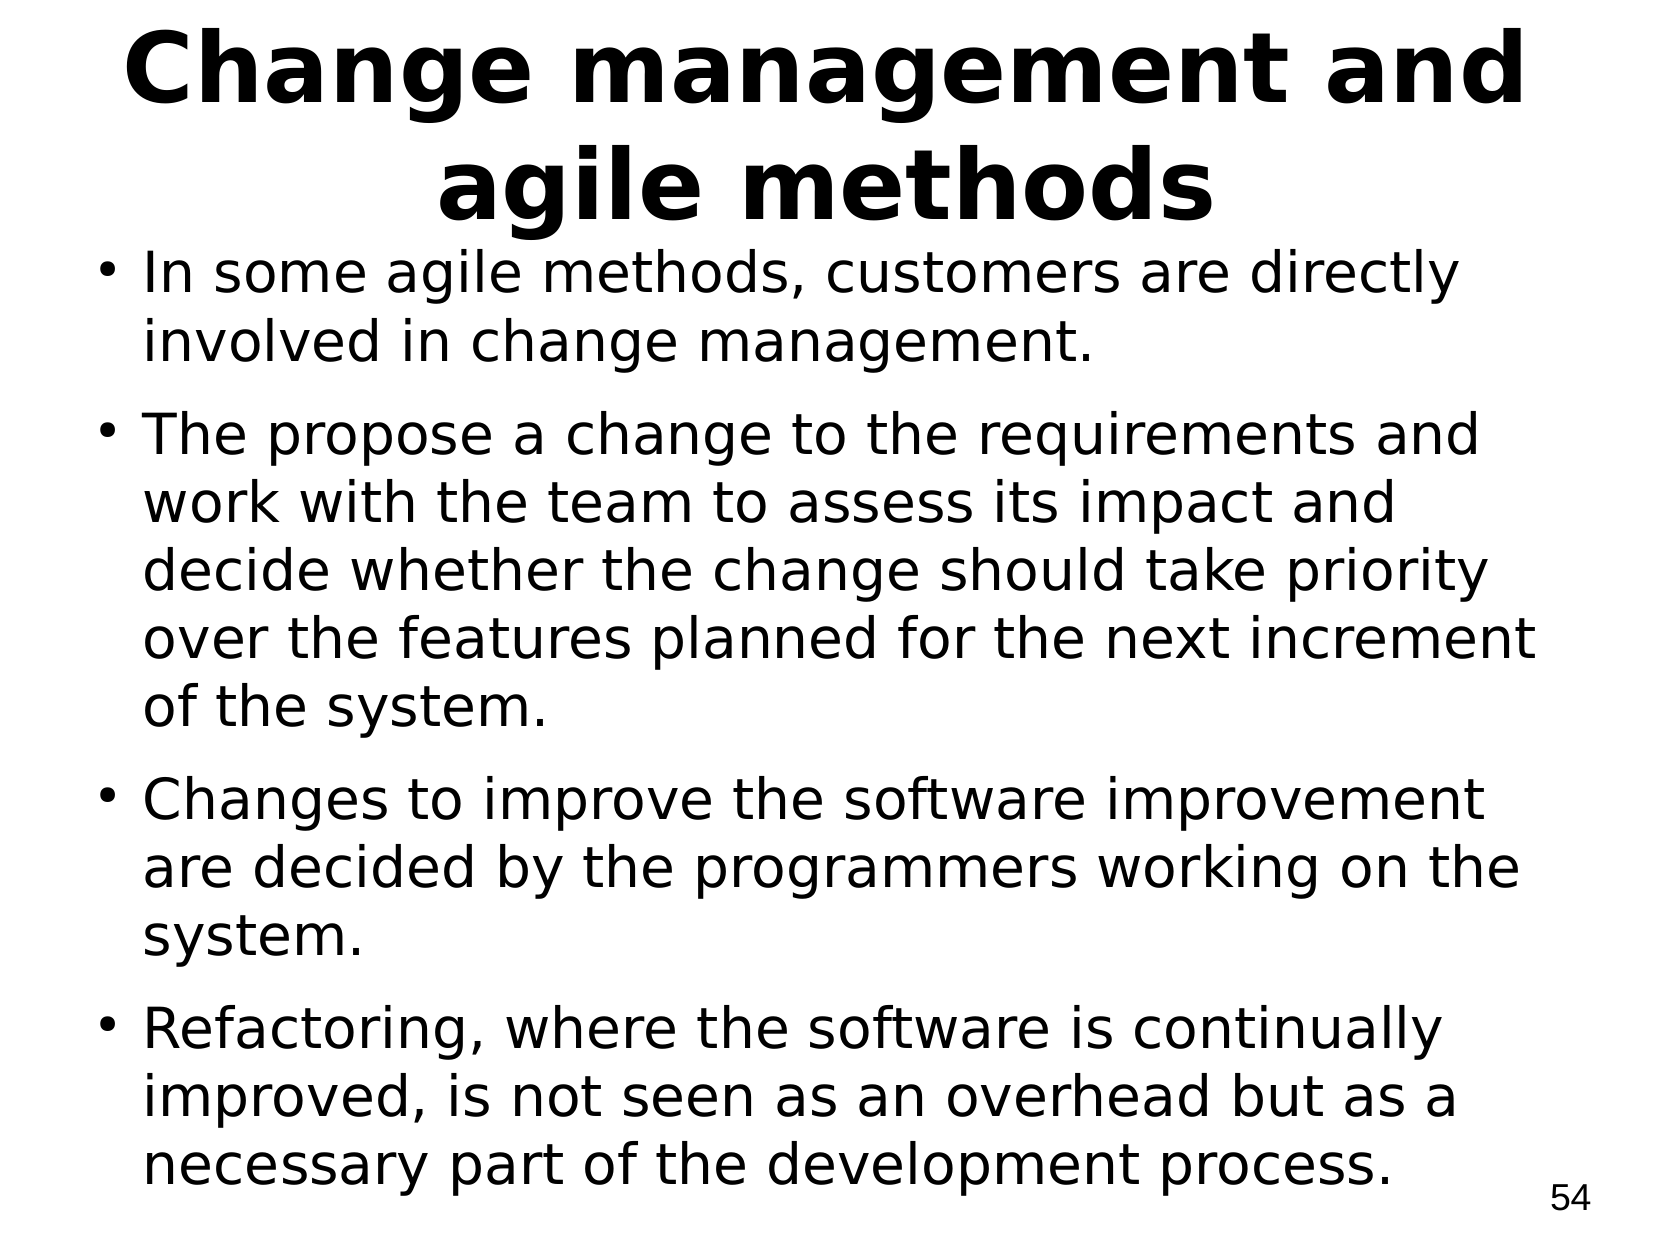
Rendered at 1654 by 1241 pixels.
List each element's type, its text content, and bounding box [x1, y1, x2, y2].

title Change management and agile methods [82, 49, 1571, 196]
list In some agile methods, customers are directly involved in change management. The propose a change to the requirements and work with the team to assess its impact and decide whether the change should take priority over the features planned for the next increment of the system. Changes to improve the software improvement are decided by the programmers working on the system. Refactoring, where the software is continually improved, is not seen as an overhead but as a necessary part of the development process. [82, 236, 1571, 1205]
